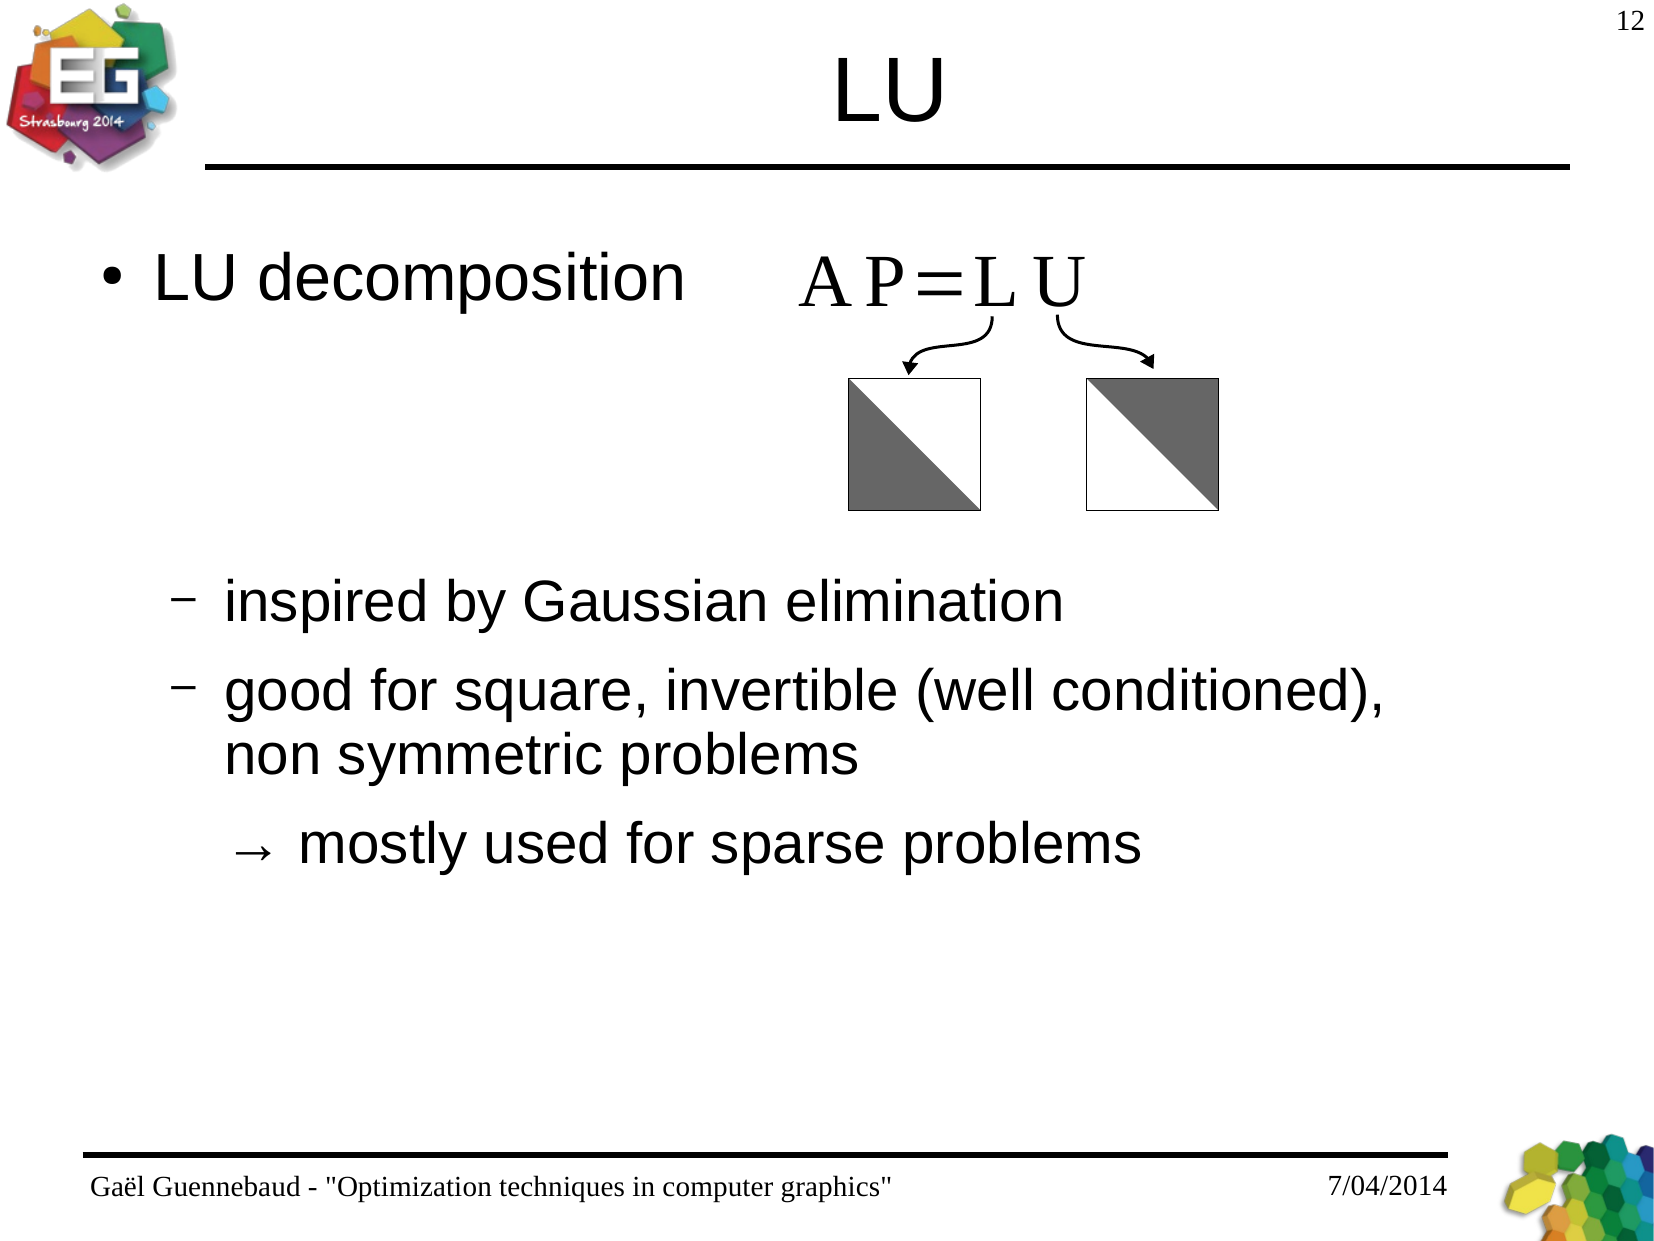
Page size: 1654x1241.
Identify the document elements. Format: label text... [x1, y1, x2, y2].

text_box [1087, 379, 1218, 510]
chart [789, 240, 1096, 323]
text_box [849, 379, 980, 510]
picture [0, 0, 180, 180]
list LU decomposition inspired by Gaussian elimination good for square, invertible (well conditioned), non symmetric problems → mostly used for sparse problems [82, 240, 1571, 1126]
picture [1499, 1128, 1654, 1241]
title LU [210, 31, 1571, 148]
